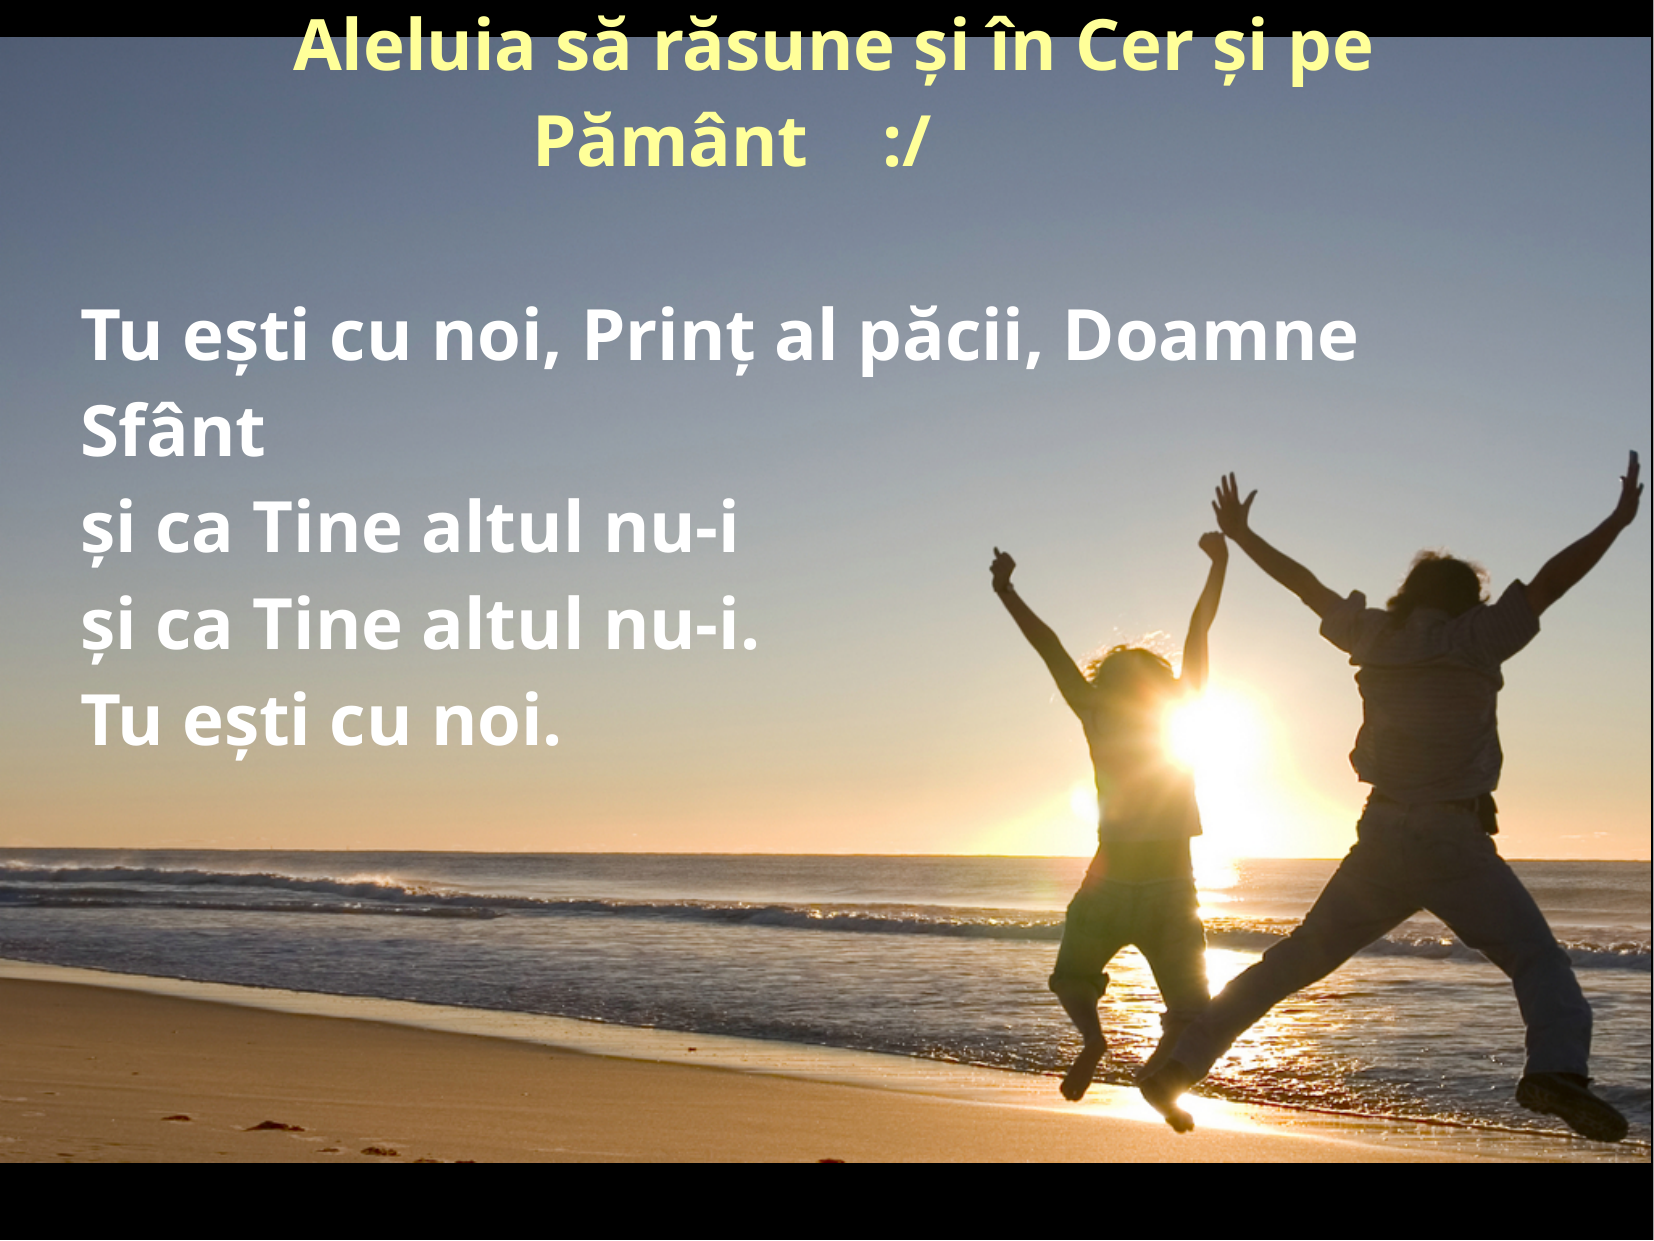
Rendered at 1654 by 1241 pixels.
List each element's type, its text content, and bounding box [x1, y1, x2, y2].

text_box /: Lăudaţi pe Domnul, îngeri, oameni Aleluia să răsune şi în Cer şi pe Pământ :/ Tu eşti cu noi, Prinţ al păcii, Doamne Sfânt şi ca Tine altul nu-i şi ca Tine altul nu-i. Tu eşti cu noi. [2, 33, 1463, 836]
picture [0, 37, 1651, 1163]
